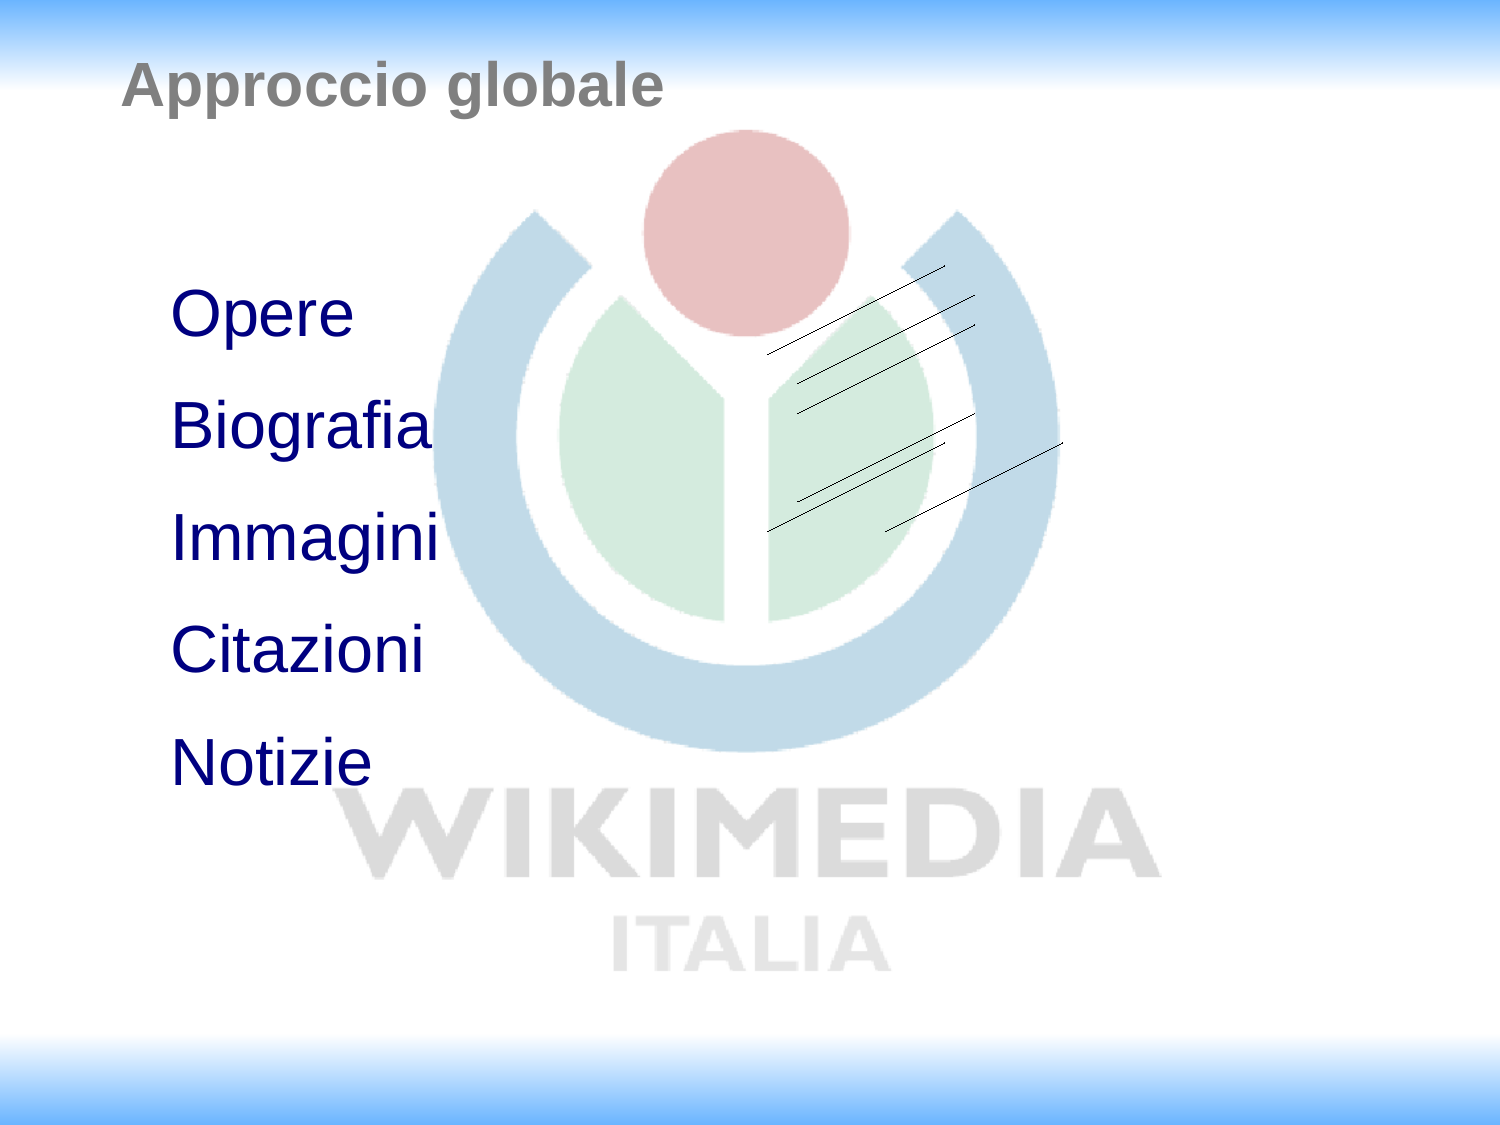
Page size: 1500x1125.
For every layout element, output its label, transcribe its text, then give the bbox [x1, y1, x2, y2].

picture [75, 91, 1426, 1034]
text_box [0, 1034, 1500, 1125]
text_box [147, 179, 1300, 222]
text_box [0, 0, 1500, 91]
text_box Approccio globale [120, 49, 1479, 120]
text_box Opere Biografia Immagini Citazioni Notizie [118, 222, 1447, 808]
